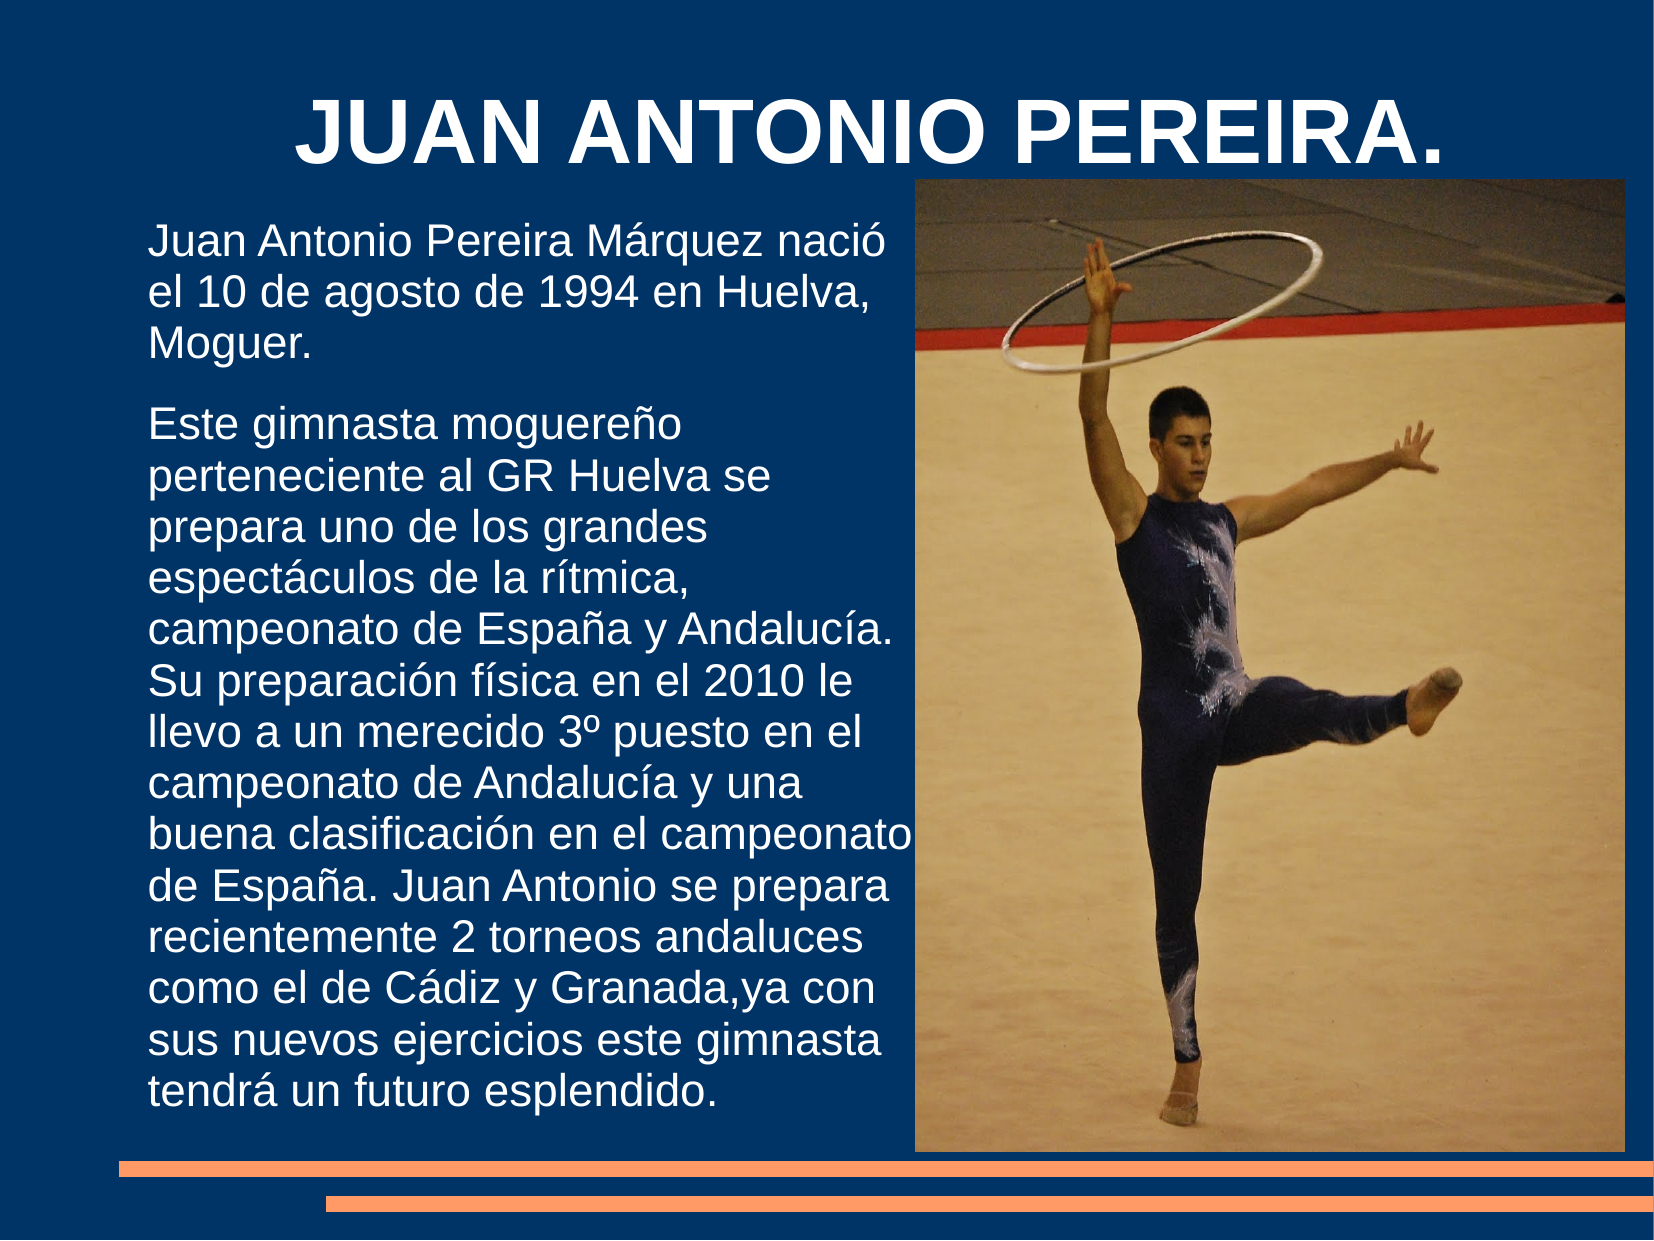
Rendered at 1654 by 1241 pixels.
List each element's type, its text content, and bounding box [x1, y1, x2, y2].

list Juan Antonio Pereira Márquez nació el 10 de agosto de 1994 en Huelva, Moguer. Este gimnasta moguereño perteneciente al GR Huelva se prepara uno de los grandes espectáculos de la rítmica, campeonato de España y Andalucía. Su preparación física en el 2010 le llevo a un merecido 3º puesto en el campeonato de Andalucía y una buena clasificación en el campeonato de España. Juan Antonio se prepara recientemente 2 torneos andaluces como el de Cádiz y Granada,ya con sus nuevos ejercicios este gimnasta tendrá un futuro esplendido. [76, 215, 915, 1123]
picture [915, 179, 1625, 1152]
title JUAN ANTONIO PEREIRA. [236, 56, 1506, 207]
